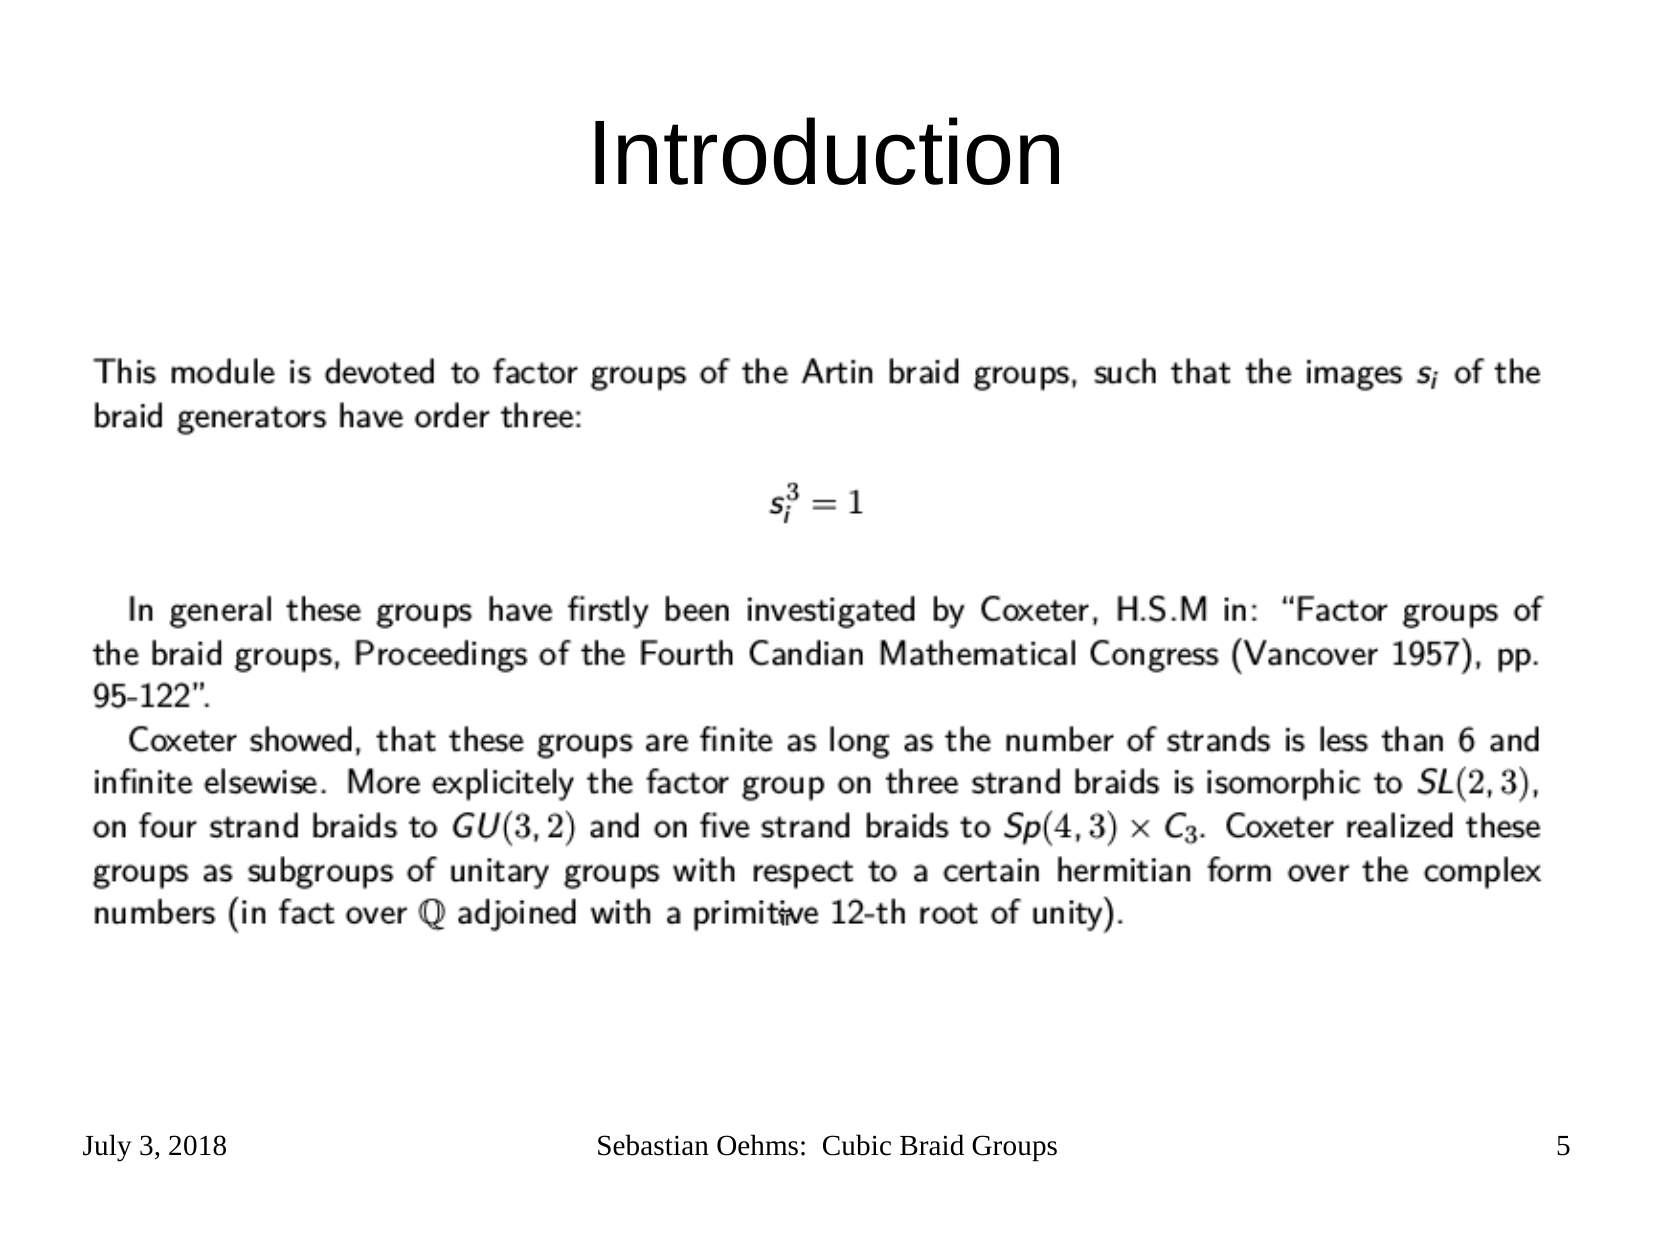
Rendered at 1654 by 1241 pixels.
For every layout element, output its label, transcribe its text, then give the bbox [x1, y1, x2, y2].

title Introduction [82, 49, 1571, 257]
picture [78, 351, 1560, 947]
